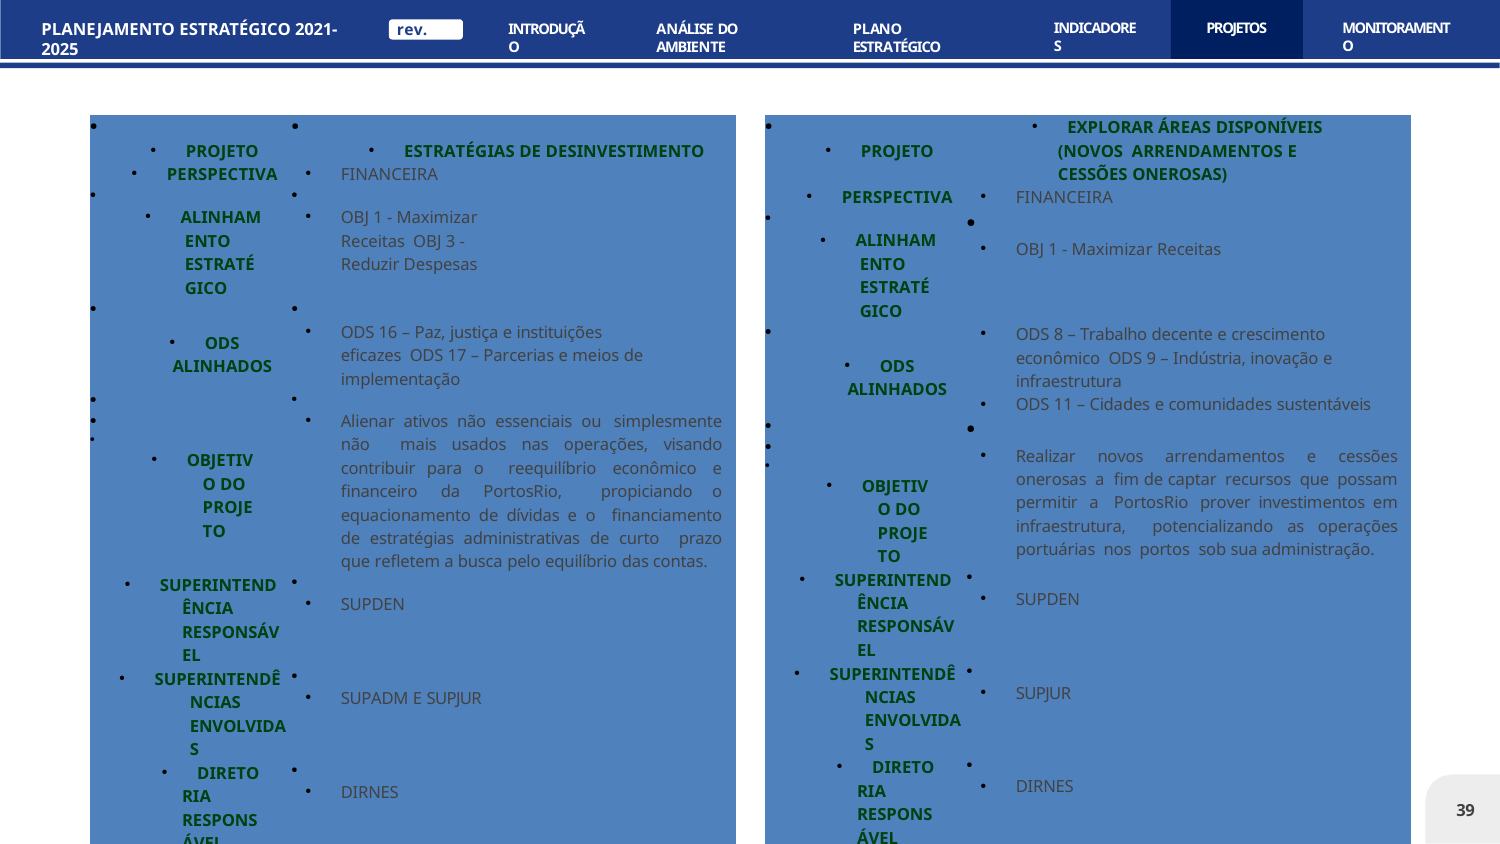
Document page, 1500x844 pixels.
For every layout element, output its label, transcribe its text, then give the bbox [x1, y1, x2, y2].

table_cell SUPERINTENDÊNCIA RESPONSÁVEL [90, 573, 291, 667]
table_cell FINANCEIRA [291, 163, 736, 186]
text_box PLANEJAMENTO ESTRATÉGICO 2021-2025 [39, 16, 374, 41]
table_cell DIRETORIA RESPONSÁVEL [765, 755, 966, 844]
table_cell ALINHAMENTO ESTRATÉGICO [765, 209, 966, 322]
table_cell Alienar ativos não essenciais ou simplesmente não mais usados nas operações, visando contribuir para o reequilíbrio econômico e ﬁnanceiro da PortosRio, propiciando o equacionamento de dívidas e o ﬁnanciamento de estratégias administrativas de curto prazo que reﬂetem a busca pelo equilíbrio das contas. [291, 390, 736, 573]
text_box [0, 62, 1500, 69]
table_cell OBJ 1 - Maximizar Receitas OBJ 3 - Reduzir Despesas [291, 186, 736, 299]
table_cell SUPADM E SUPJUR [291, 667, 736, 761]
text_box rev. 2022 [394, 17, 457, 41]
table_cell DIRETORIA RESPONSÁVEL [90, 761, 291, 844]
table_cell ODS ALINHADOS [90, 299, 291, 390]
table_cell PERSPECTIVA [90, 163, 291, 186]
table_cell SUPERINTENDÊNCIA RESPONSÁVEL [765, 568, 966, 662]
text_box ANÁLISE DO AMBIENTE [654, 17, 796, 40]
table_cell SUPERINTENDÊNCIAS ENVOLVIDAS [90, 667, 291, 761]
text_box PLANO ESTRATÉGICO [850, 17, 982, 40]
table_header PROJETO [765, 115, 966, 186]
table_cell Realizar novos arrendamentos e cessões onerosas a ﬁm de captar recursos que possam permitir a PortosRio prover investimentos em infraestrutura, potencializando as operações portuárias nos portos sob sua administração. [966, 416, 1411, 568]
table_cell PERSPECTIVA [765, 186, 966, 209]
table_cell ALINHAMENTO ESTRATÉGICO [90, 186, 291, 299]
table_cell ODS 8 – Trabalho decente e crescimento econômico ODS 9 – Indústria, inovação e infraestrutura ODS 11 – Cidades e comunidades sustentáveis [966, 322, 1411, 416]
table_cell FINANCEIRA [966, 186, 1411, 209]
text_box [1425, 774, 1500, 844]
table_cell OBJ 1 - Maximizar Receitas [966, 209, 1411, 322]
table_cell OBJETIVO DO PROJETO [765, 416, 966, 568]
text_box MONITORAMENTO [1340, 16, 1453, 39]
text_box INDICADORES [1051, 16, 1137, 39]
table_cell SUPDEN [291, 573, 736, 667]
table_cell SUPJUR [966, 662, 1411, 755]
table_cell DIRNES [966, 755, 1411, 844]
table_cell DIRNES [291, 761, 736, 844]
table_header ESTRATÉGIAS DE DESINVESTIMENTO [291, 115, 736, 163]
table_cell SUPERINTENDÊNCIAS ENVOLVIDAS [765, 662, 966, 755]
text_box INTRODUÇÃO [506, 17, 589, 40]
text_box PROJETOS [1204, 16, 1272, 39]
text_box [0, 0, 1500, 59]
table_cell ODS 16 – Paz, justiça e instituições eﬁcazes ODS 17 – Parcerias e meios de implementação [291, 299, 736, 390]
text_box 41 [1450, 799, 1480, 823]
table_header EXPLORAR ÁREAS DISPONÍVEIS (NOVOS ARRENDAMENTOS E CESSÕES ONEROSAS) [966, 115, 1411, 186]
table_cell SUPDEN [966, 568, 1411, 662]
table_header PROJETO [90, 115, 291, 163]
table_cell OBJETIVO DO PROJETO [90, 390, 291, 573]
table_cell ODS ALINHADOS [765, 322, 966, 416]
